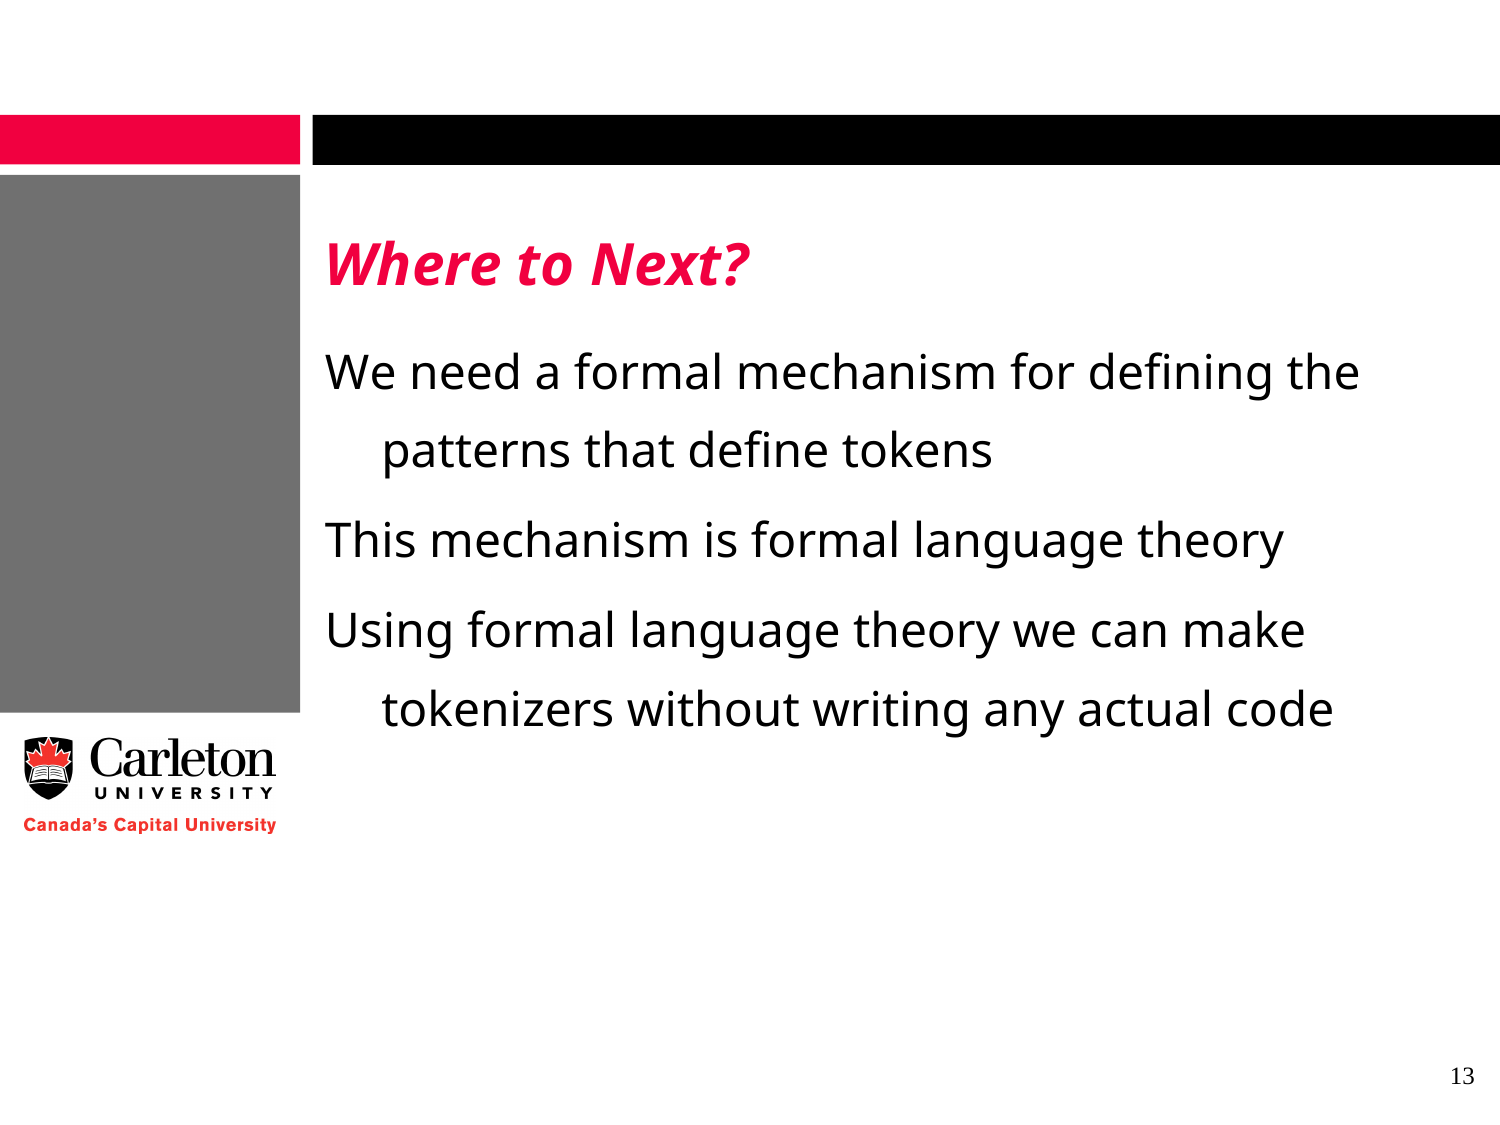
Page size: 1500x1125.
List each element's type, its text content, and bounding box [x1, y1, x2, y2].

picture [24, 737, 276, 834]
list We need a formal mechanism for defining the patterns that define tokens This mechanism is formal language theory Using formal language theory we can make tokenizers without writing any actual code [324, 324, 1450, 1036]
title Where to Next? [324, 194, 1450, 324]
